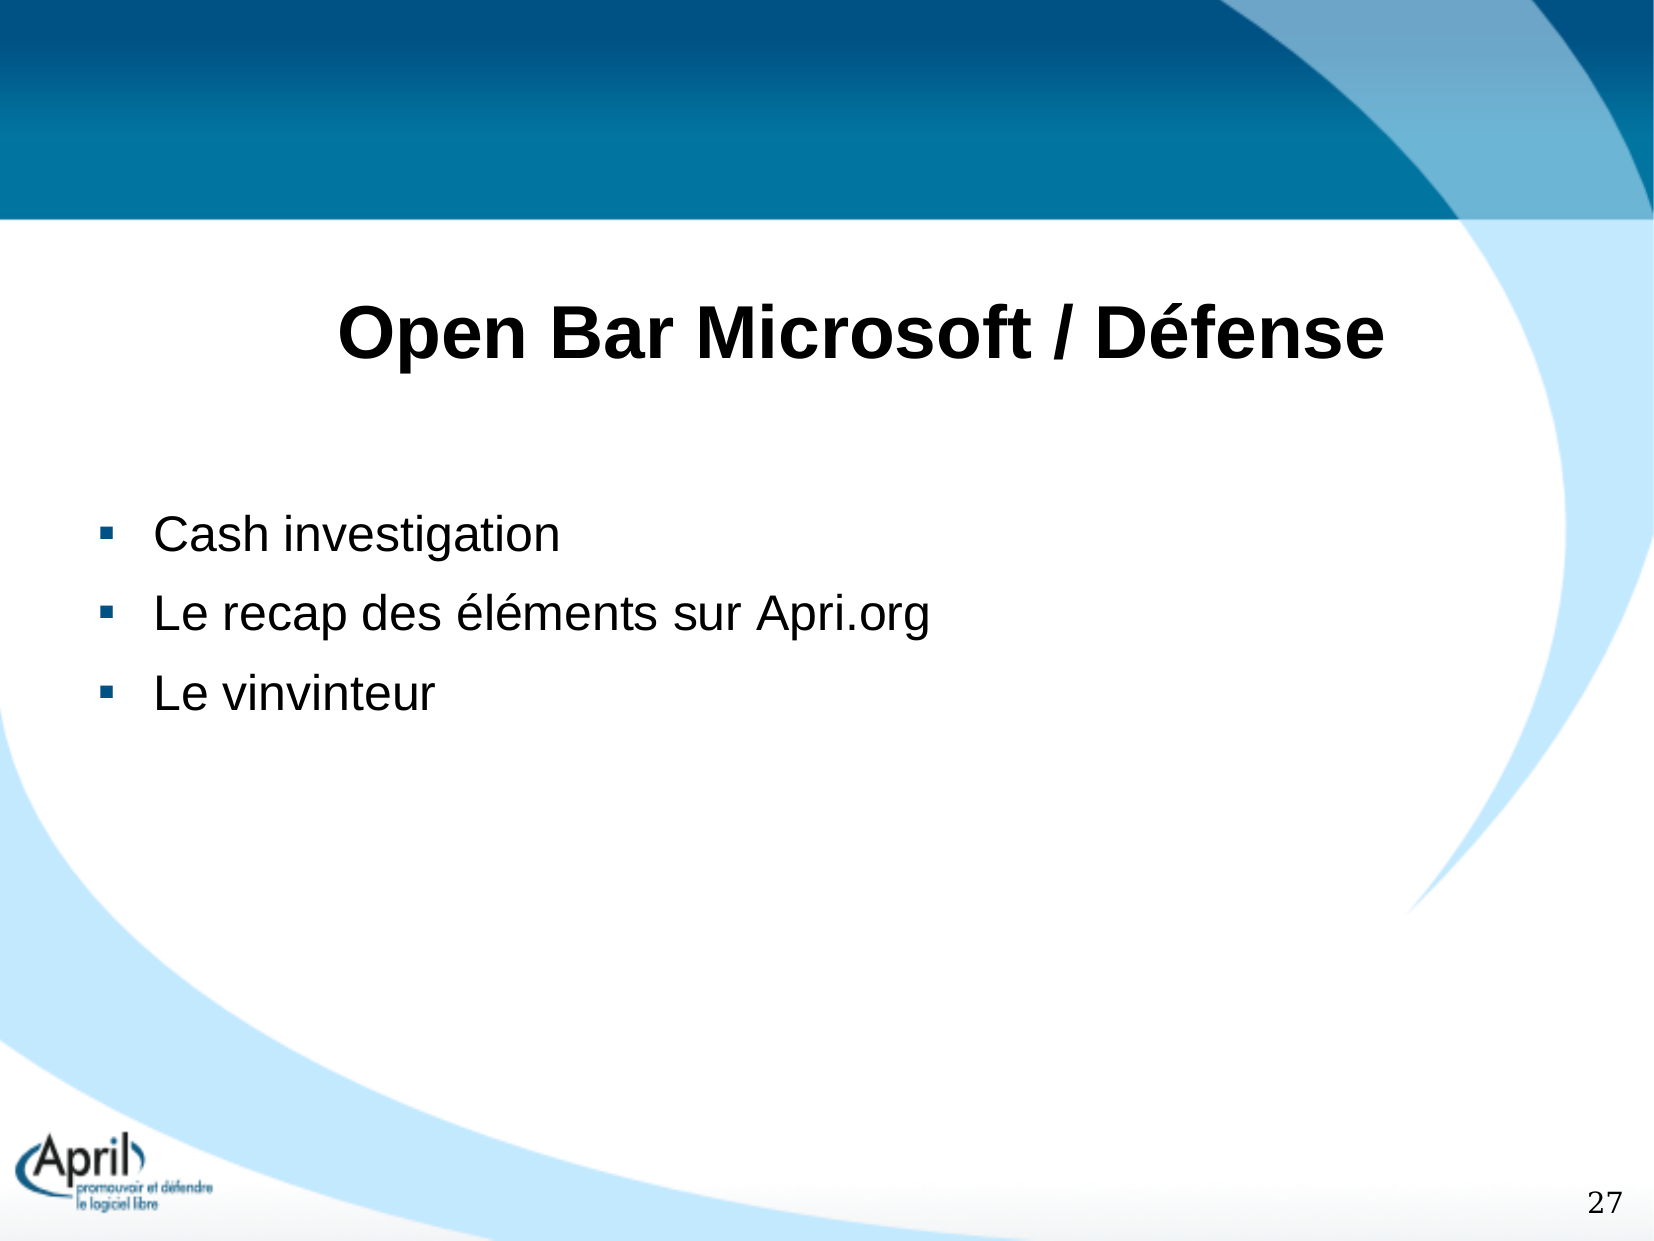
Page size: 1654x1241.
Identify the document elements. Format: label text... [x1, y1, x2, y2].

list Open Bar Microsoft / Défense Cash investigation Le recap des éléments sur Apri.org Le vinvinteur [82, 290, 1571, 1109]
picture [0, 0, 1654, 1241]
